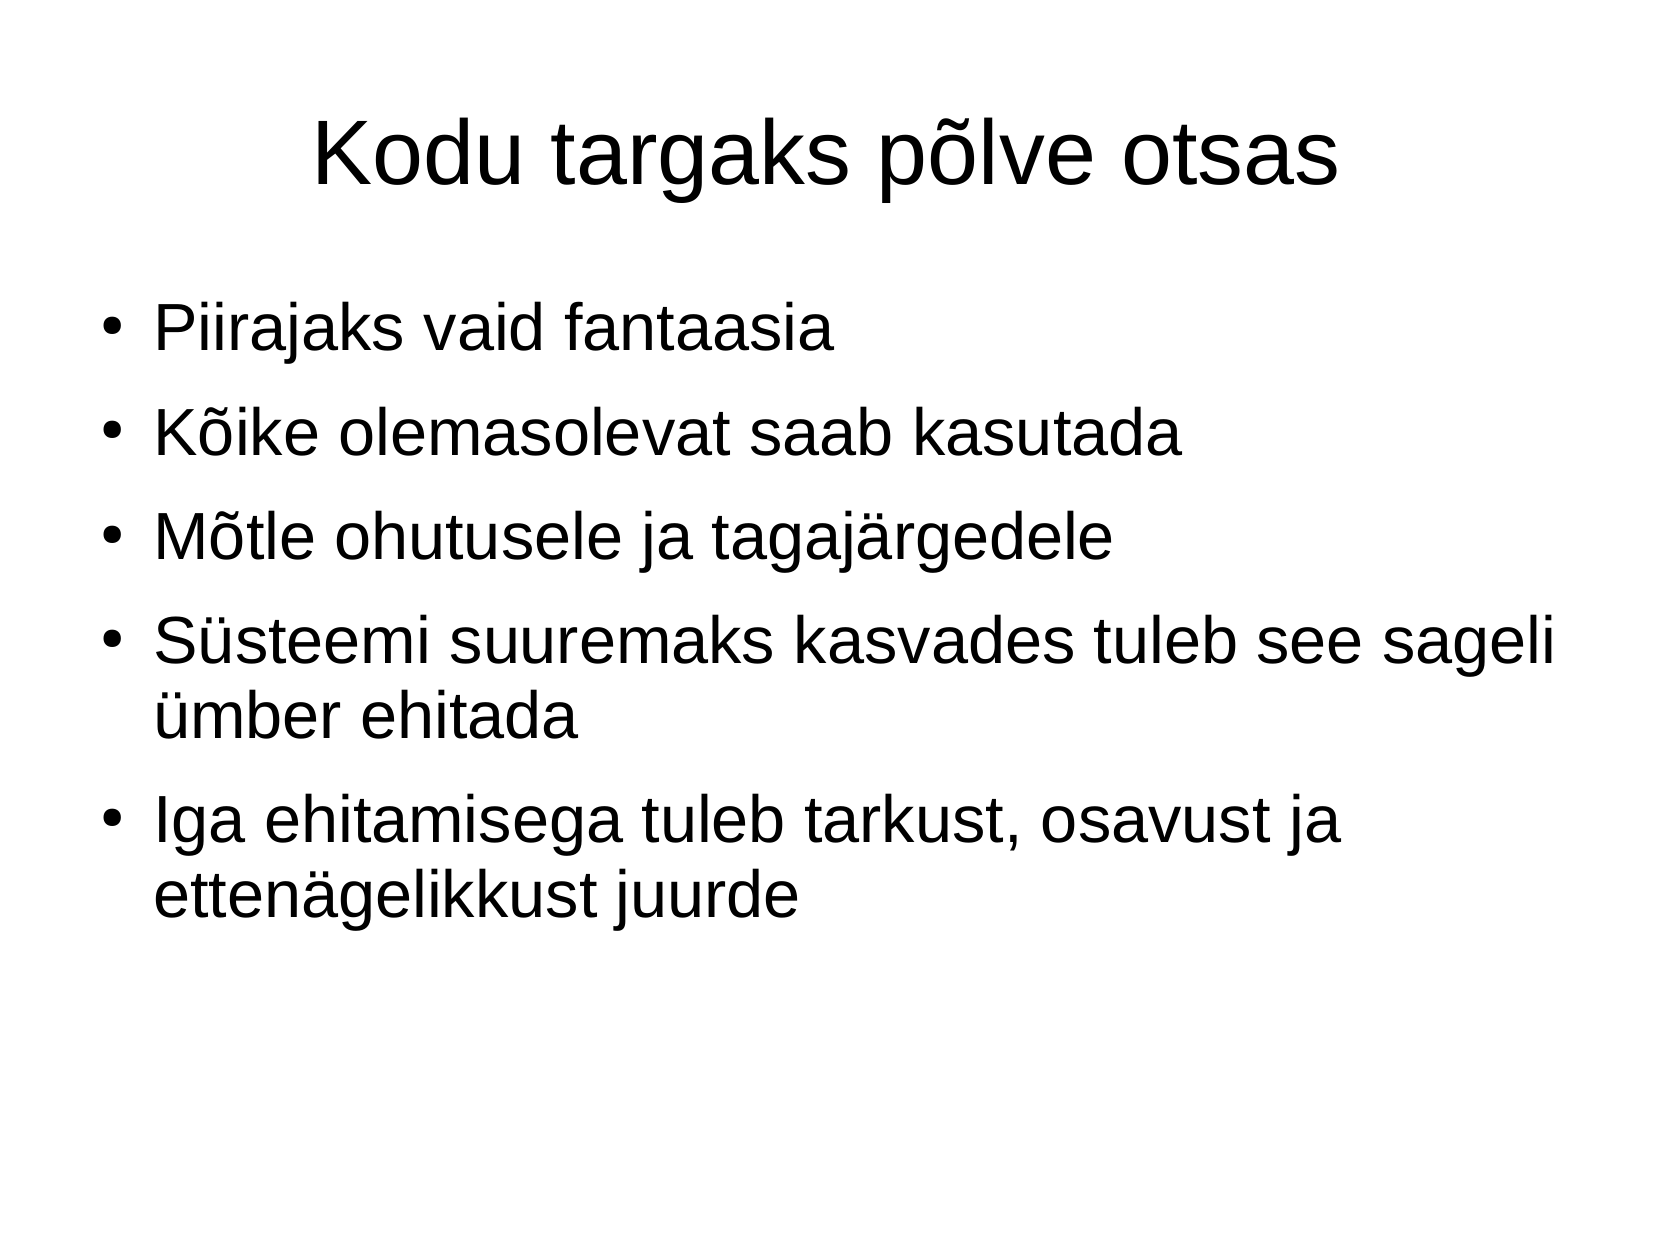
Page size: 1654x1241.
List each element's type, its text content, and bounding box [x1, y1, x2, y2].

list Piirajaks vaid fantaasia Kõike olemasolevat saab kasutada Mõtle ohutusele ja tagajärgedele Süsteemi suuremaks kasvades tuleb see sageli ümber ehitada Iga ehitamisega tuleb tarkust, osavust ja ettenägelikkust juurde [82, 290, 1571, 1010]
title Kodu targaks põlve otsas [82, 49, 1571, 257]
